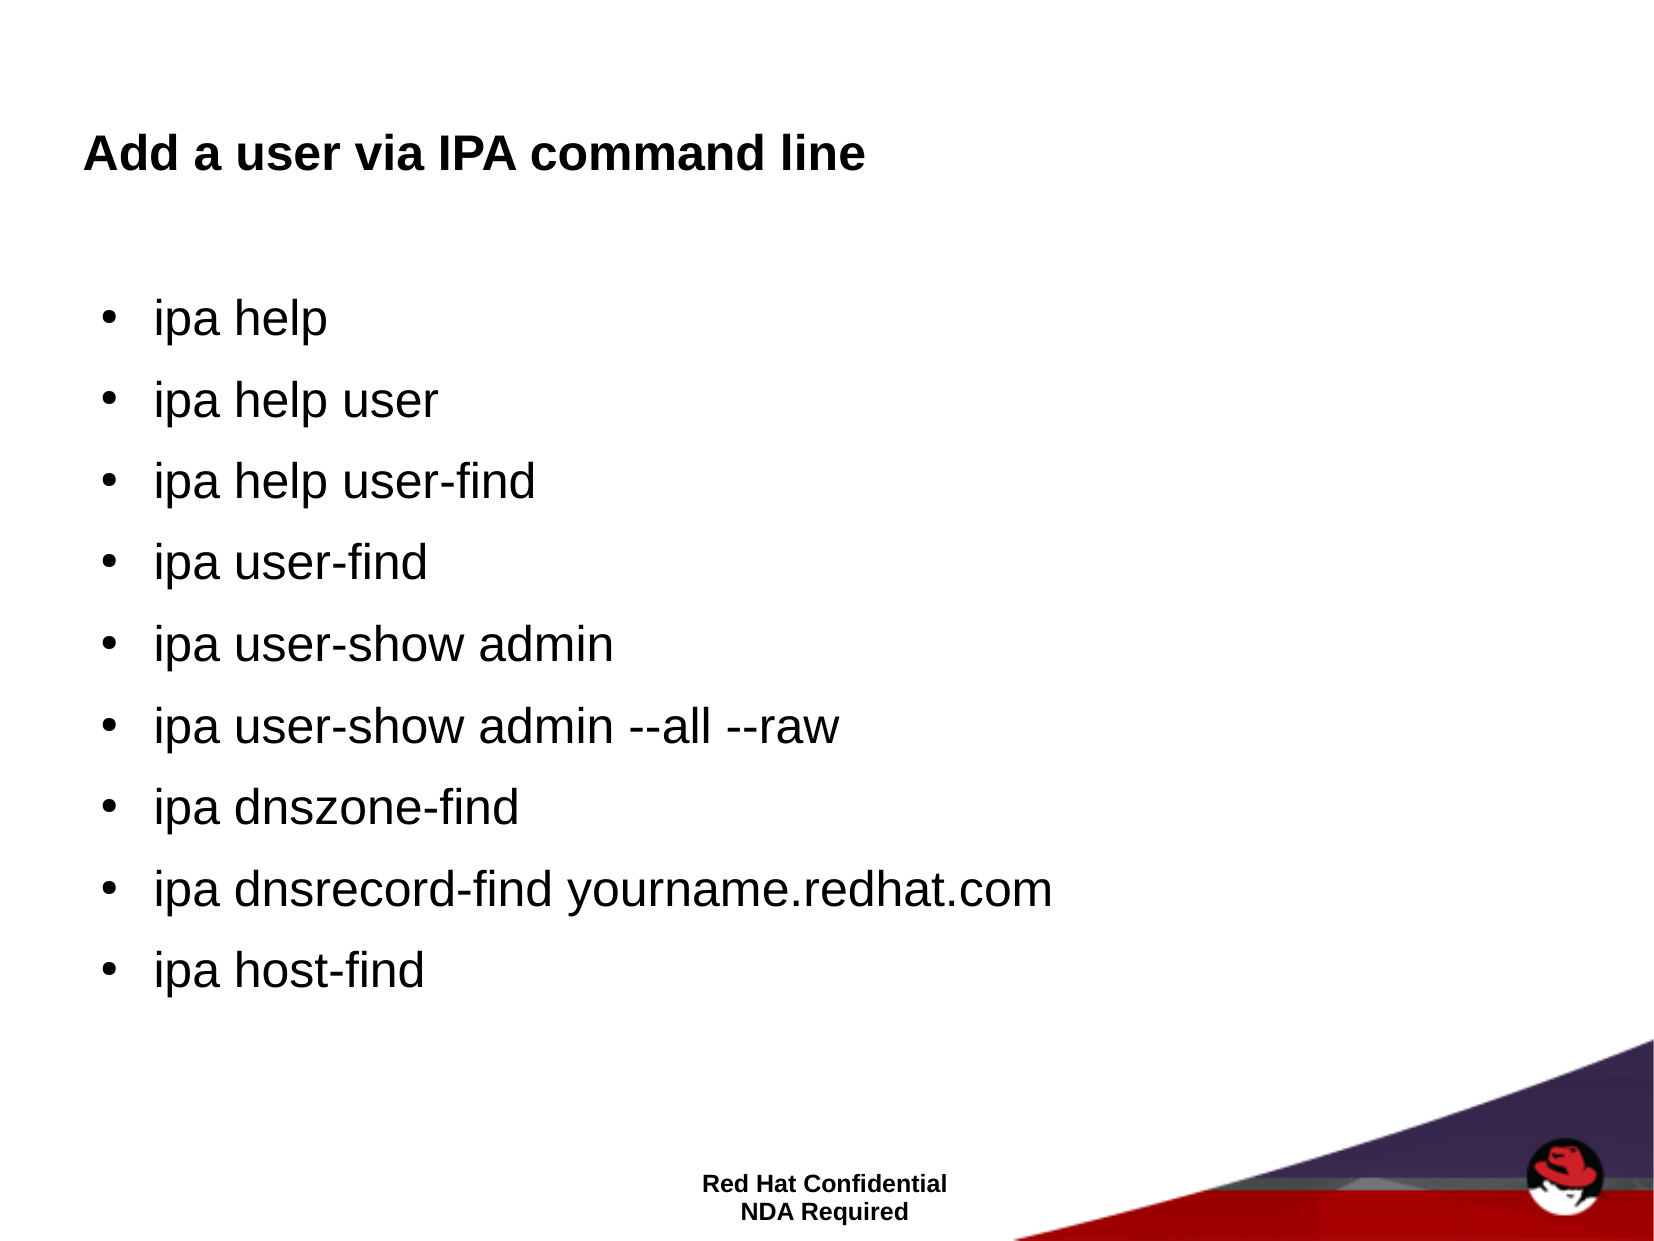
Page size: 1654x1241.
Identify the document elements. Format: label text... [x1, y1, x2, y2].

picture [1012, 1036, 1654, 1241]
list ipa help ipa help user ipa help user-find ipa user-find ipa user-show admin ipa user-show admin --all --raw ipa dnszone-find ipa dnsrecord-find yourname.redhat.com ipa host-find [82, 290, 1571, 1109]
title Add a user via IPA command line [82, 49, 1571, 257]
